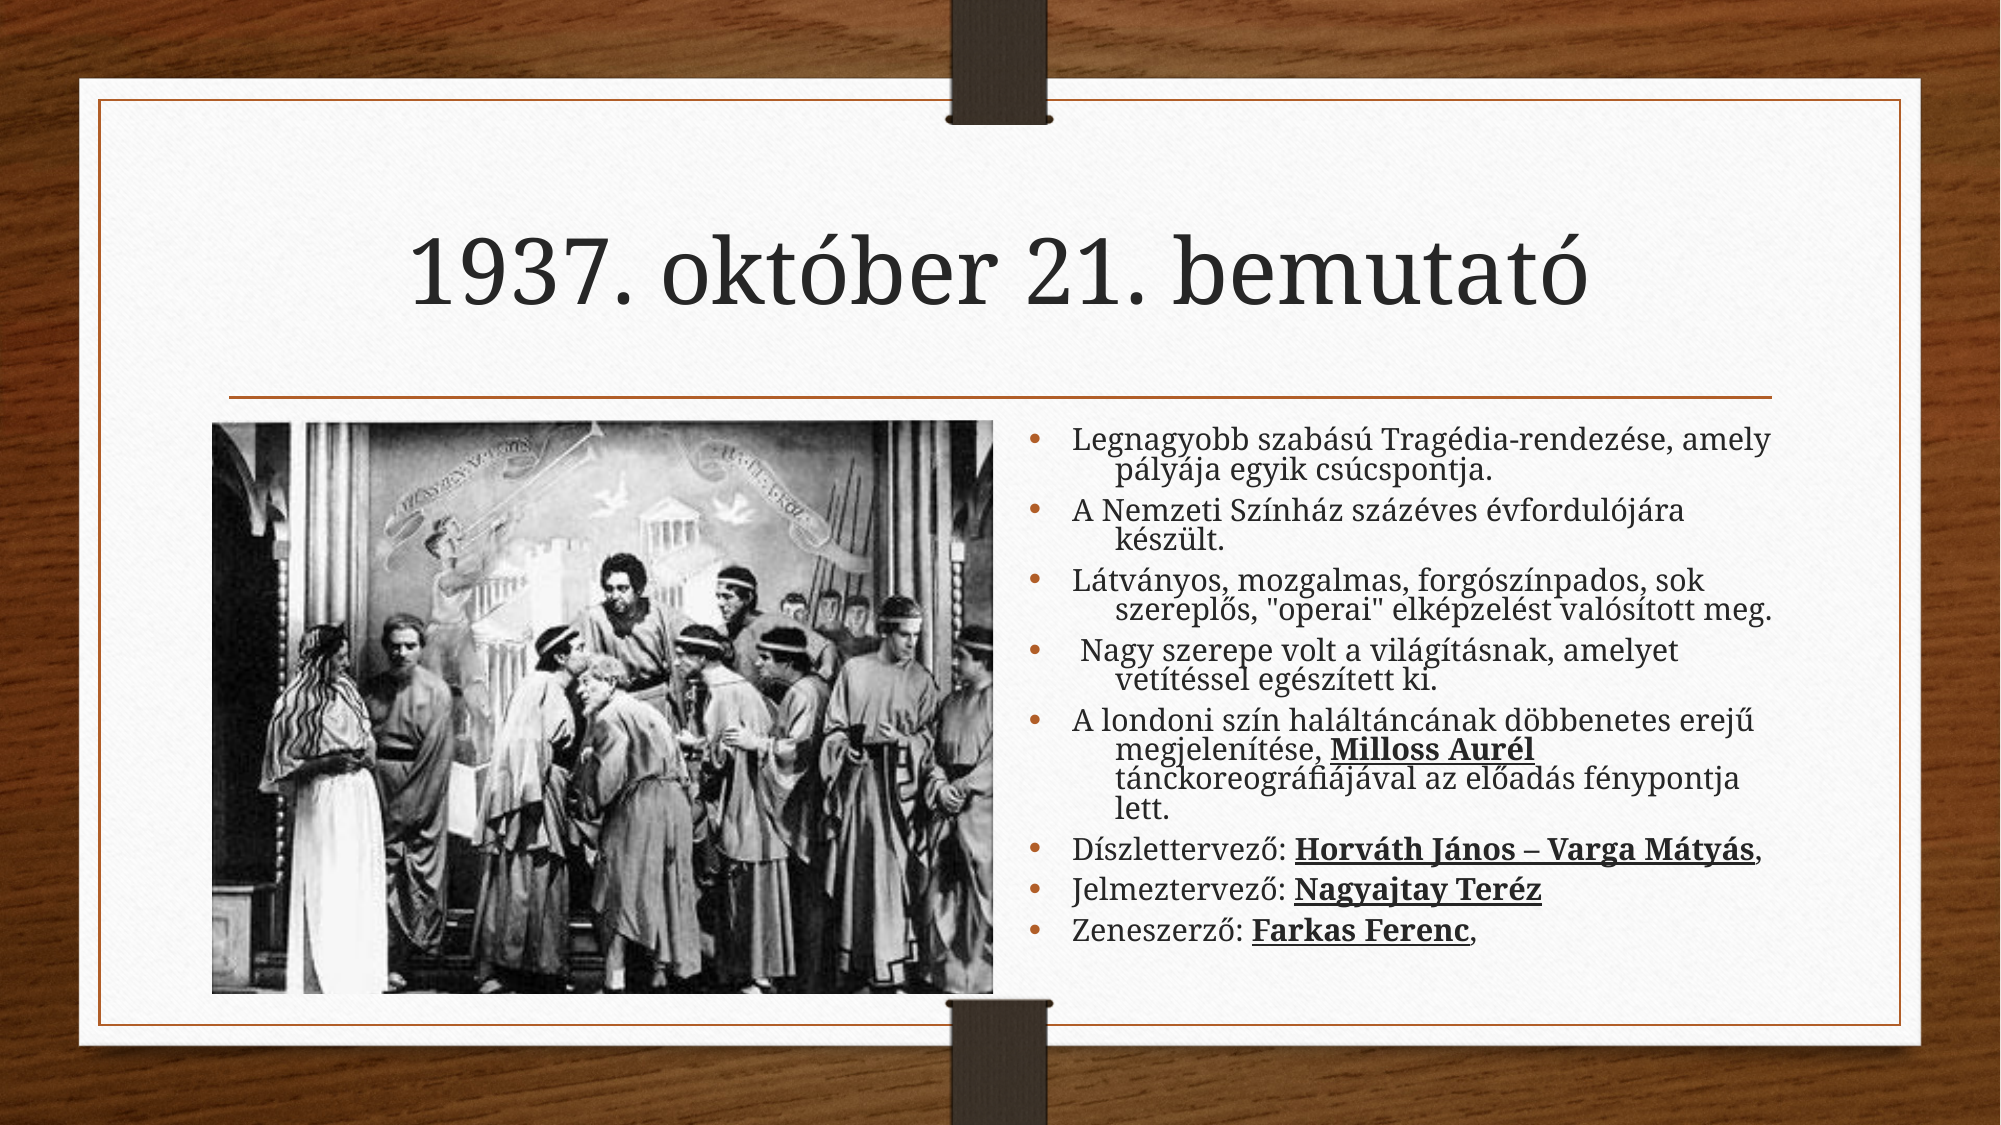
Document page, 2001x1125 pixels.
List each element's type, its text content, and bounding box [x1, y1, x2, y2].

list Legnagyobb szabású Tragédia-rendezése, amely pályája egyik csúcspontja. A Nemzeti Színház százéves évfordulójára készült. Látványos, mozgalmas, forgószínpados, sok szereplős, "operai" elképzelést valósított meg. Nagy szerepe volt a világításnak, amelyet vetítéssel egészített ki. A londoni szín haláltáncának döbbenetes erejű megjelenítése, Milloss Aurél tánckoreográfiájával az előadás fénypontja lett. Díszlettervező: Horváth János – Varga Mátyás, Jelmeztervező: Nagyajtay Teréz Zeneszerző: Farkas Ferenc, [1013, 420, 1788, 1017]
picture [212, 420, 994, 994]
title 1937. október 21. bemutató [212, 161, 1788, 376]
